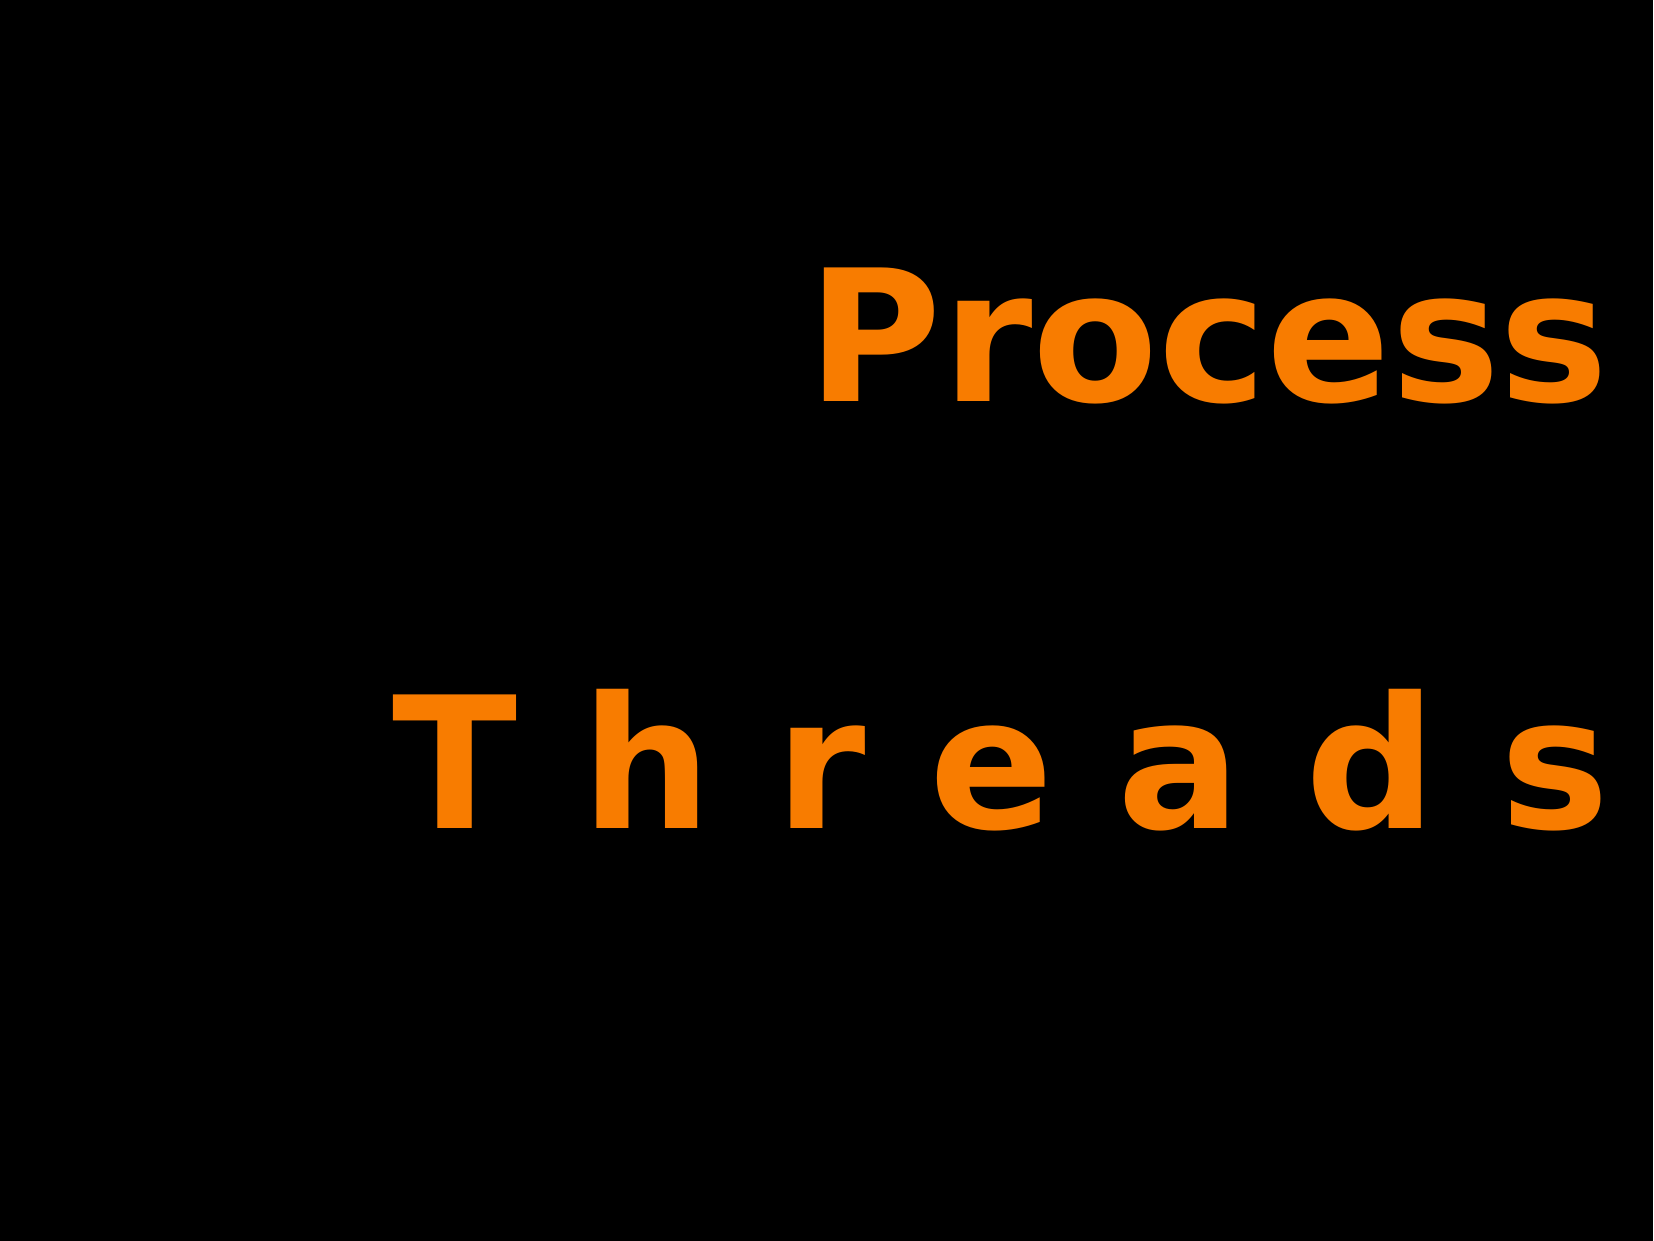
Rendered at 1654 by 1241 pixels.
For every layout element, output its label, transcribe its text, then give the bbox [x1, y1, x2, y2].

text_box Process T h r e a d s [59, 224, 1625, 963]
